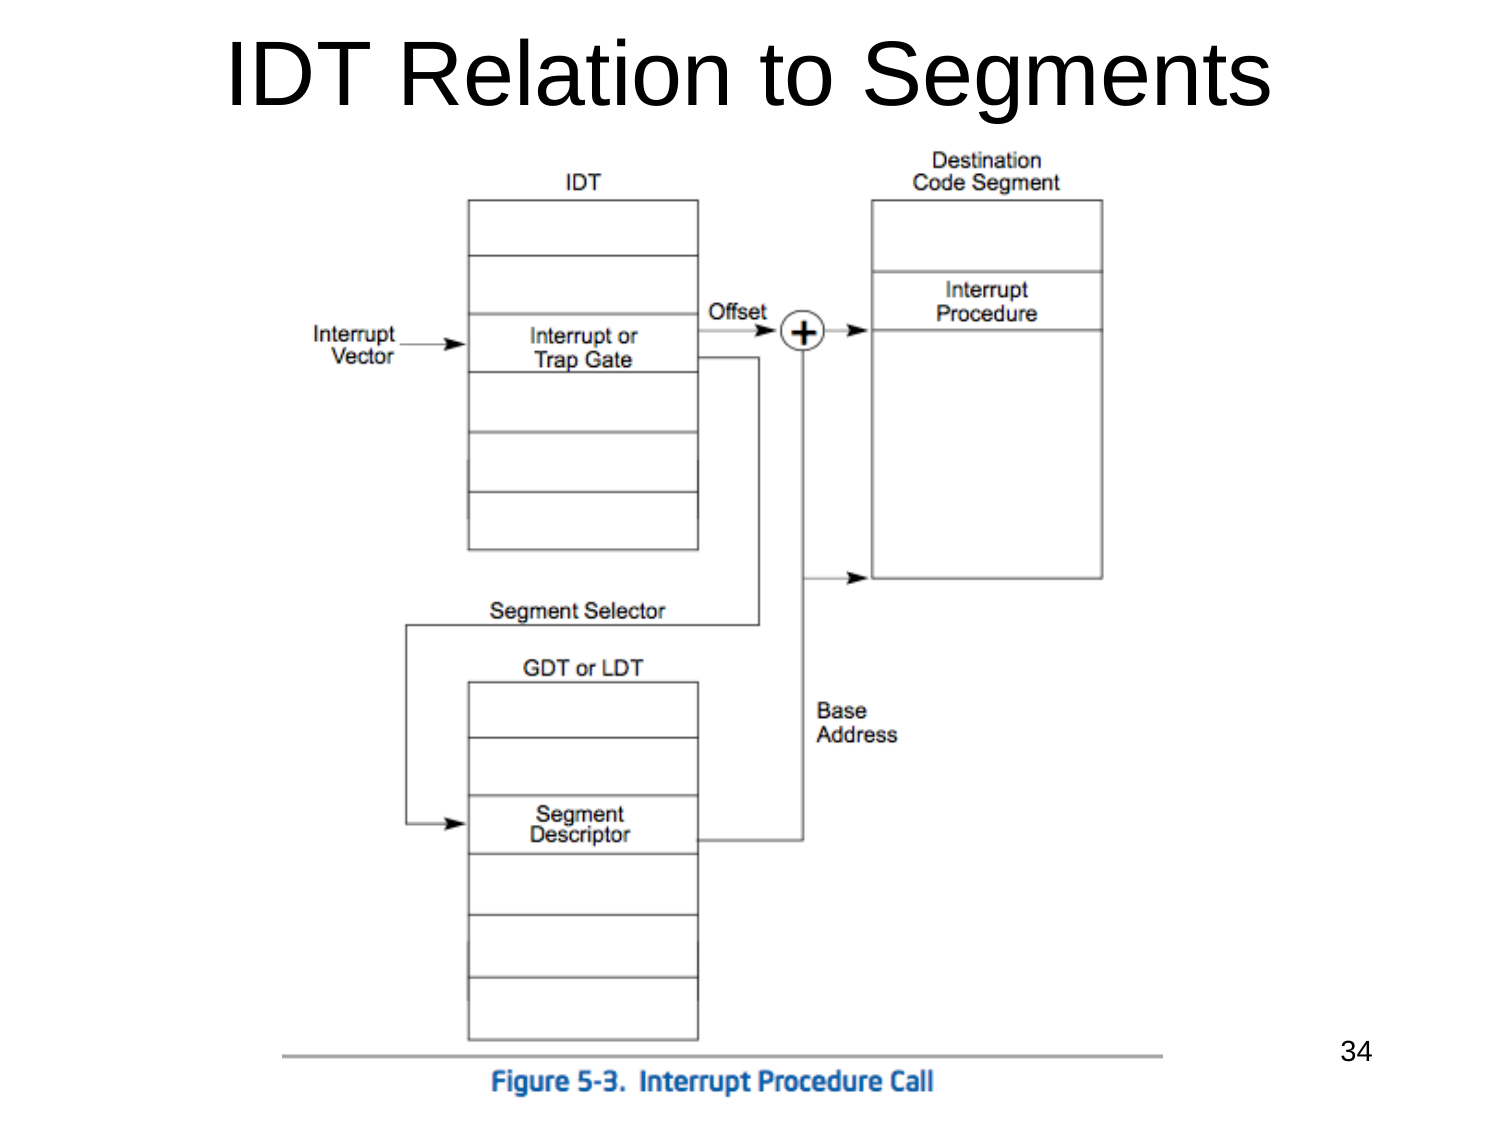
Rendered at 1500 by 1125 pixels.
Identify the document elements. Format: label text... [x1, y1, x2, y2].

picture [282, 137, 1163, 1114]
text_box <number> [1163, 1025, 1388, 1101]
title IDT Relation to Segments [112, 0, 1388, 163]
